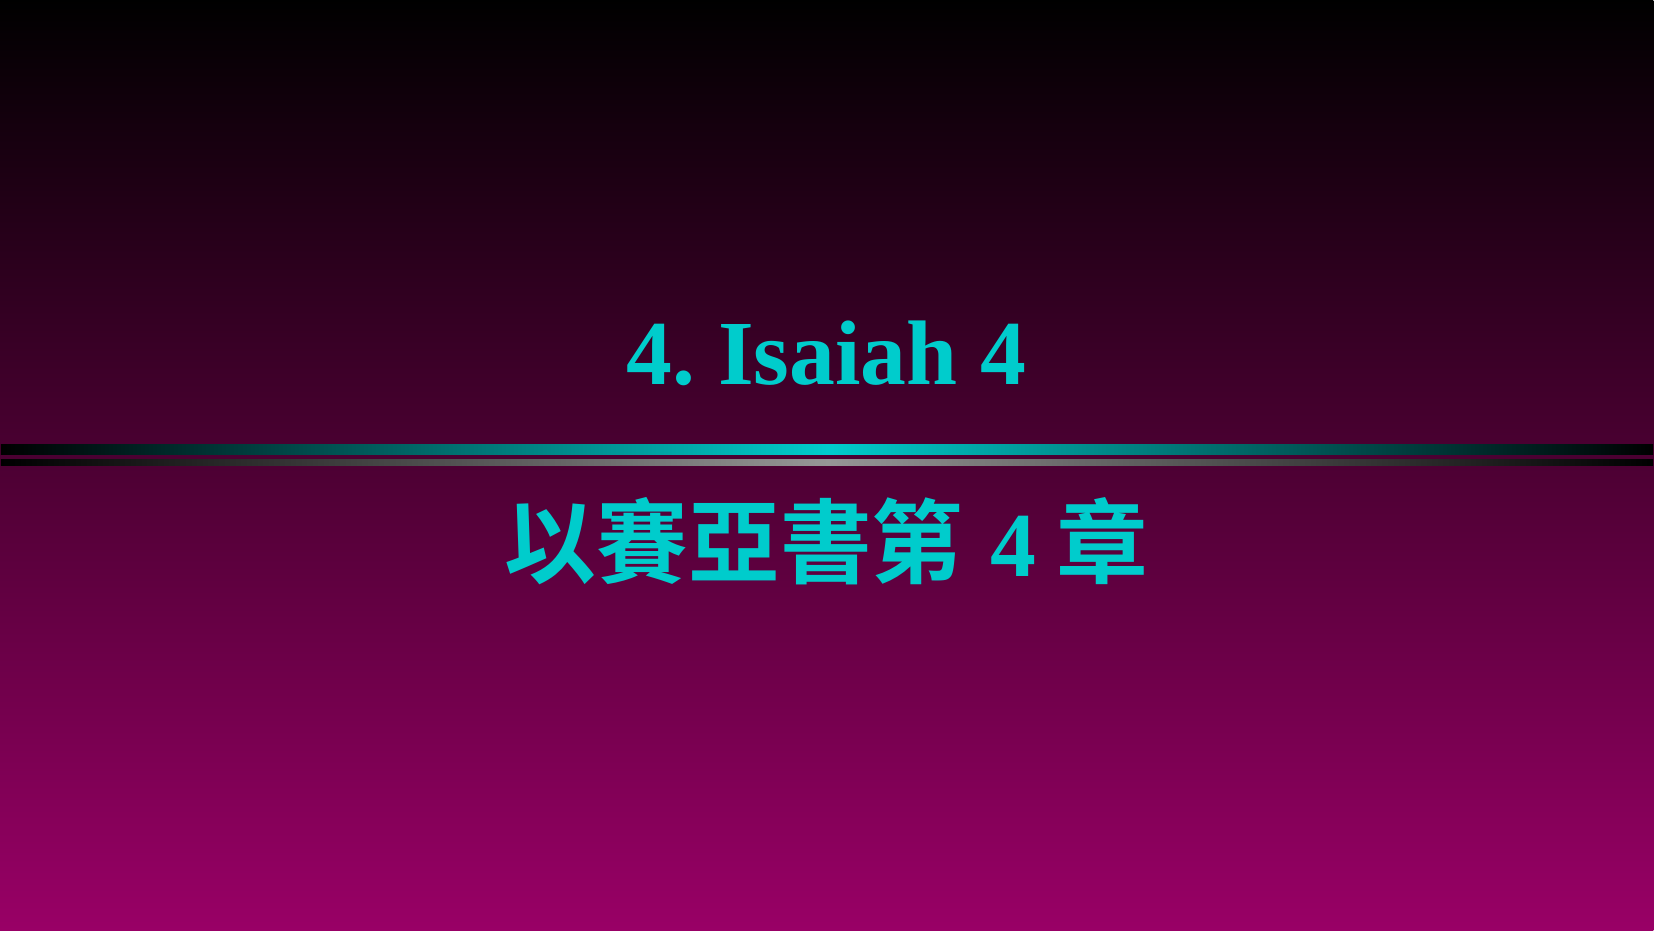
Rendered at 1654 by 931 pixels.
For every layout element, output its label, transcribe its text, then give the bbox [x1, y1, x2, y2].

title 4. Isaiah 4 以賽亞書第4章 [124, 251, 1530, 604]
